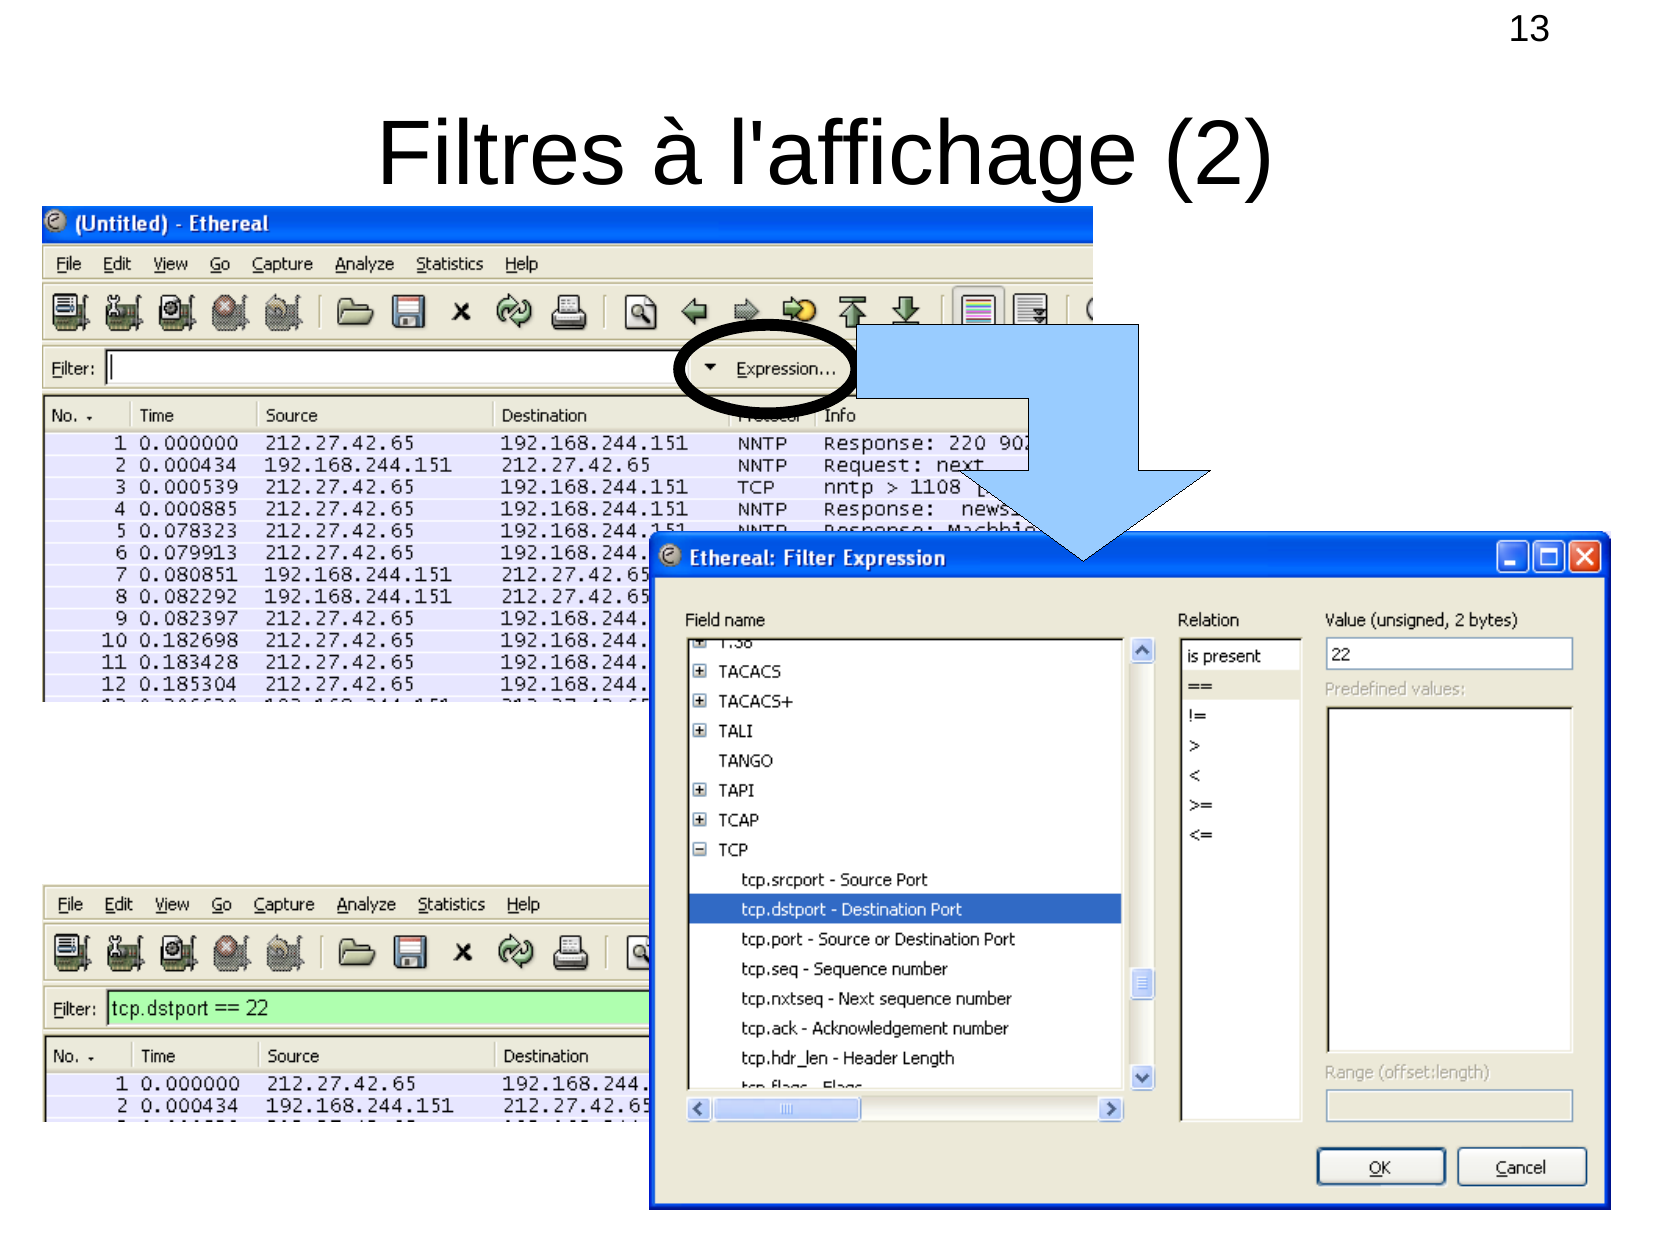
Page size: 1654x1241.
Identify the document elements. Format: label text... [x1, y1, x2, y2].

picture [42, 206, 1611, 1210]
title Filtres à l'affichage (2) [82, 49, 1571, 257]
text_box [856, 324, 1211, 562]
picture [686, 331, 850, 407]
